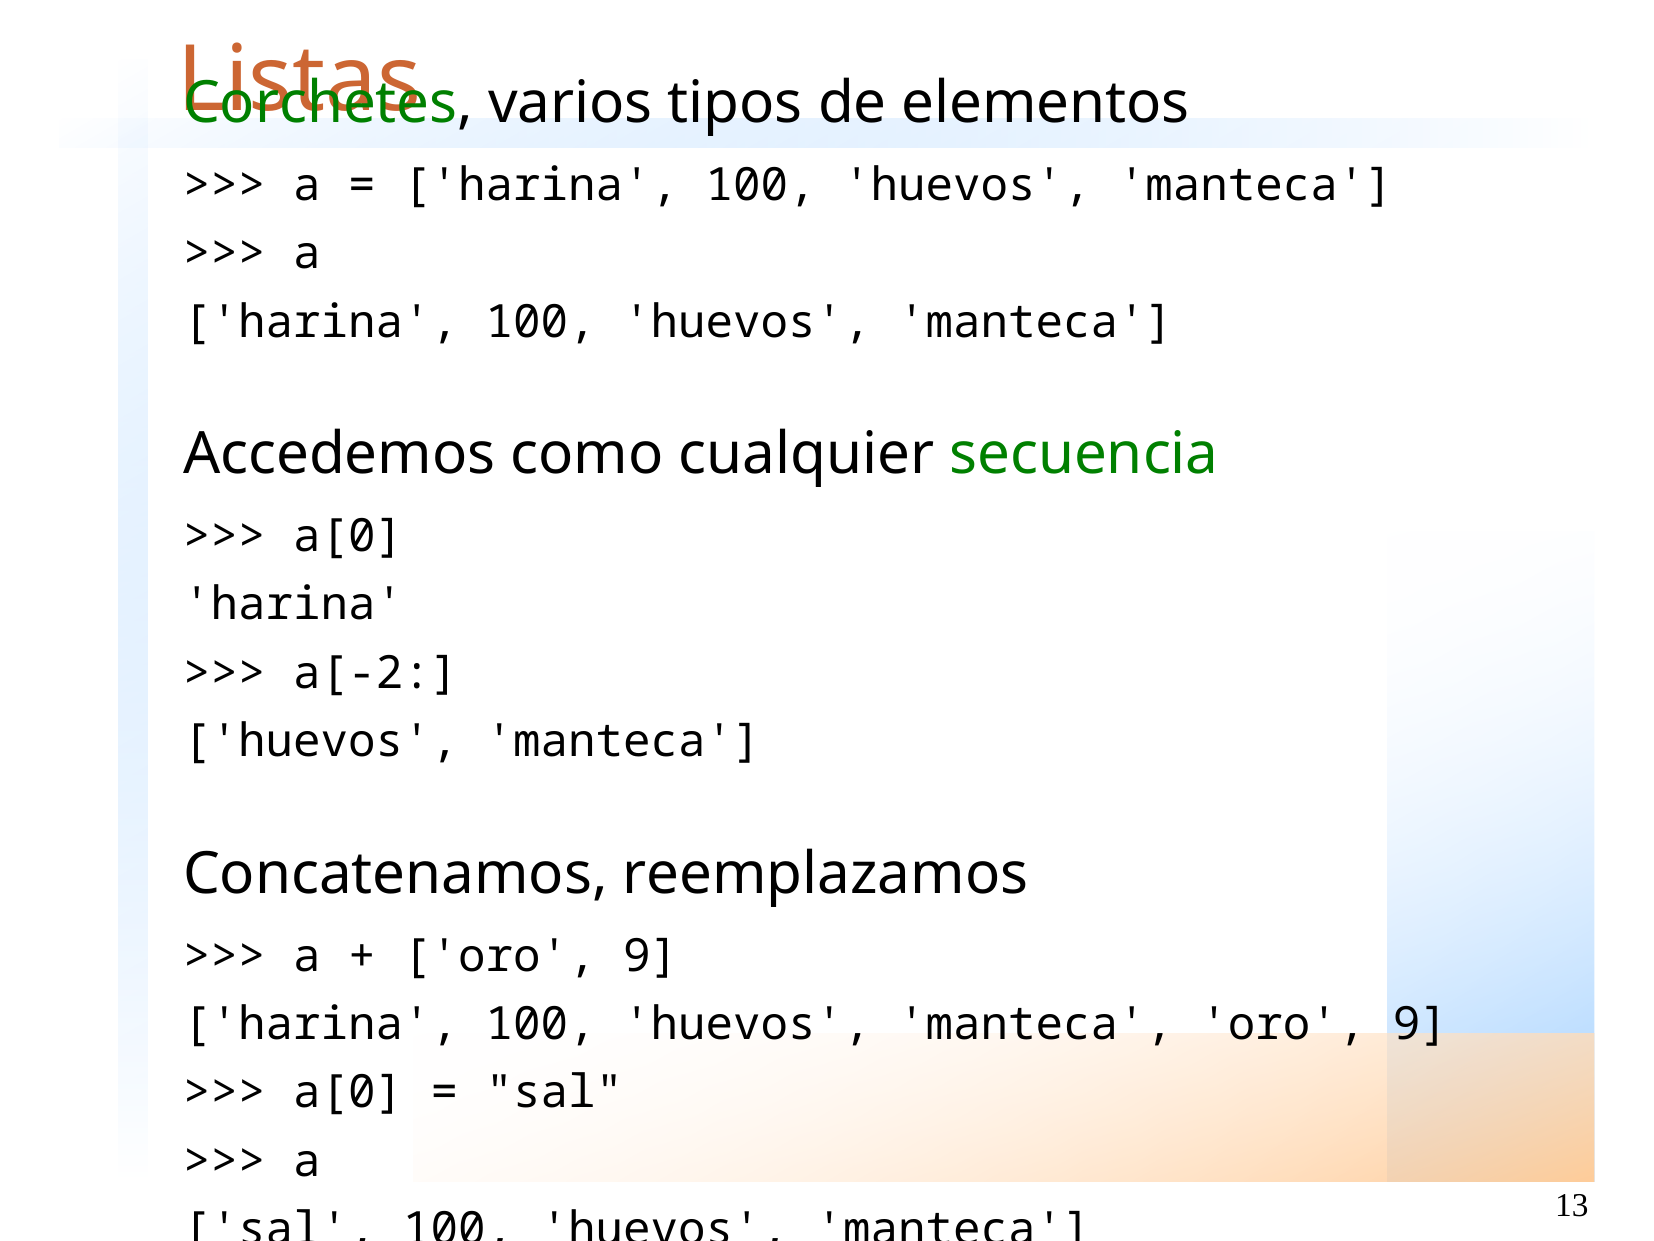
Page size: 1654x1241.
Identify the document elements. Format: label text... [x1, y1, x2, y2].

title Listas [177, 0, 1595, 147]
text_box Corchetes, varios tipos de elementos >>> a = ['harina', 100, 'huevos', 'manteca'] >>> a ['harina', 100, 'huevos', 'manteca'] Accedemos como cualquier secuencia >>> a[0] 'harina' >>> a[-2:] ['huevos', 'manteca'] Concatenamos, reemplazamos >>> a + ['oro', 9] ['harina', 100, 'huevos', 'manteca', 'oro', 9] >>> a[0] = "sal" >>> a ['sal', 100, 'huevos', 'manteca'] [147, 147, 1595, 1171]
